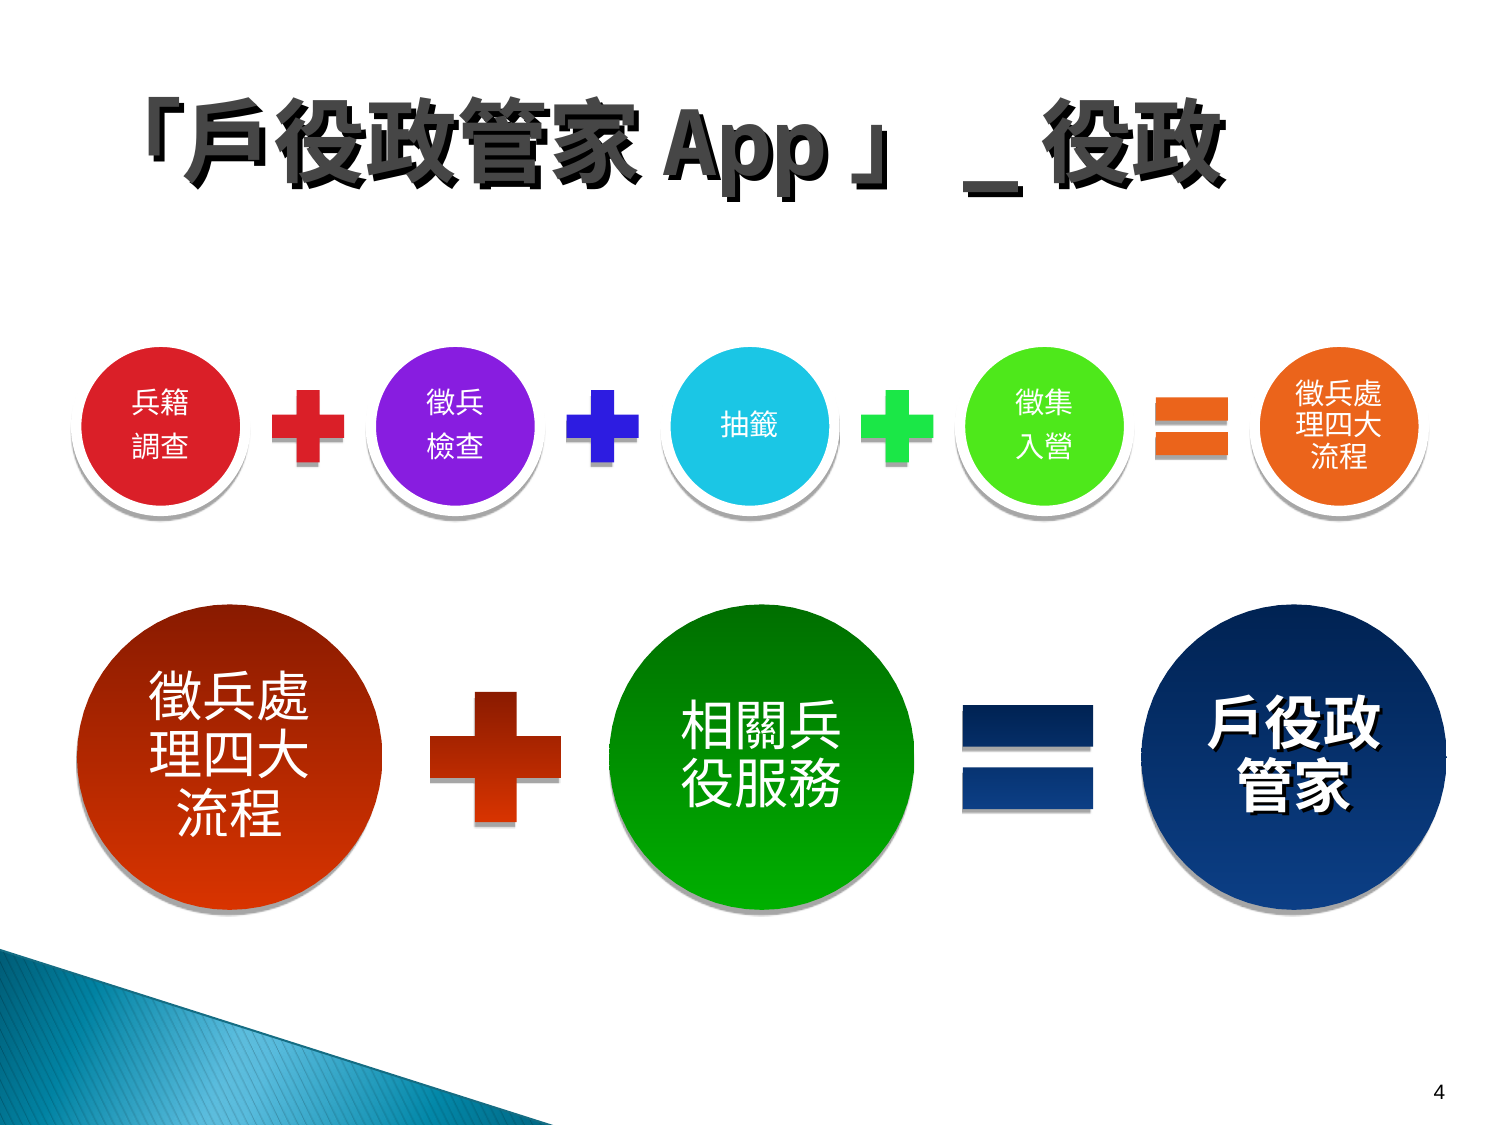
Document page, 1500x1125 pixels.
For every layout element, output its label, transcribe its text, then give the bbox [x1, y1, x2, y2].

text_box [64, 208, 1415, 951]
text_box 徵兵處理四大流程 [1415, 388, 1424, 464]
text_box [1418, 1051, 1479, 1112]
title 「戶役政管家App」_役政 [75, 45, 1426, 233]
text_box 戶役政管家 [1415, 663, 1447, 851]
